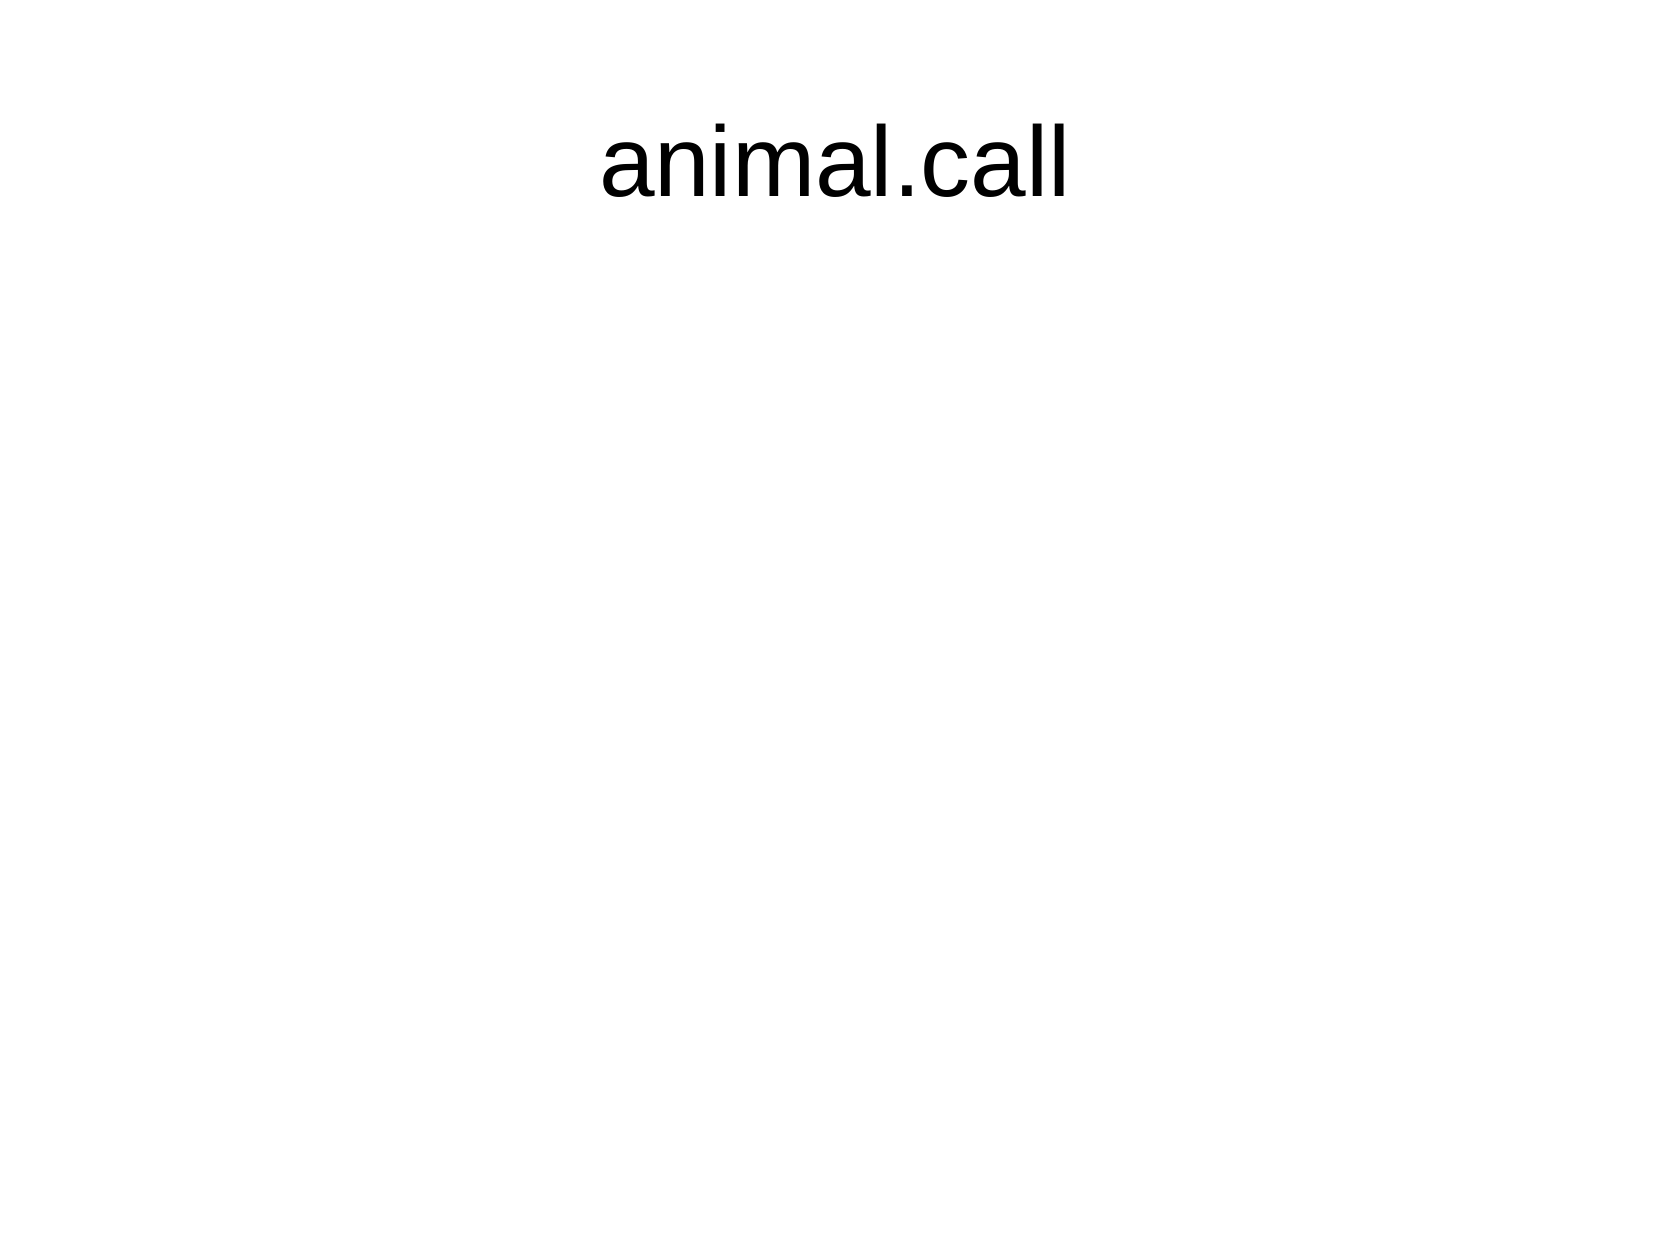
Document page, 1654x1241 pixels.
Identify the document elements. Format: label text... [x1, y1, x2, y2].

text_box animal.call [584, 98, 1087, 226]
